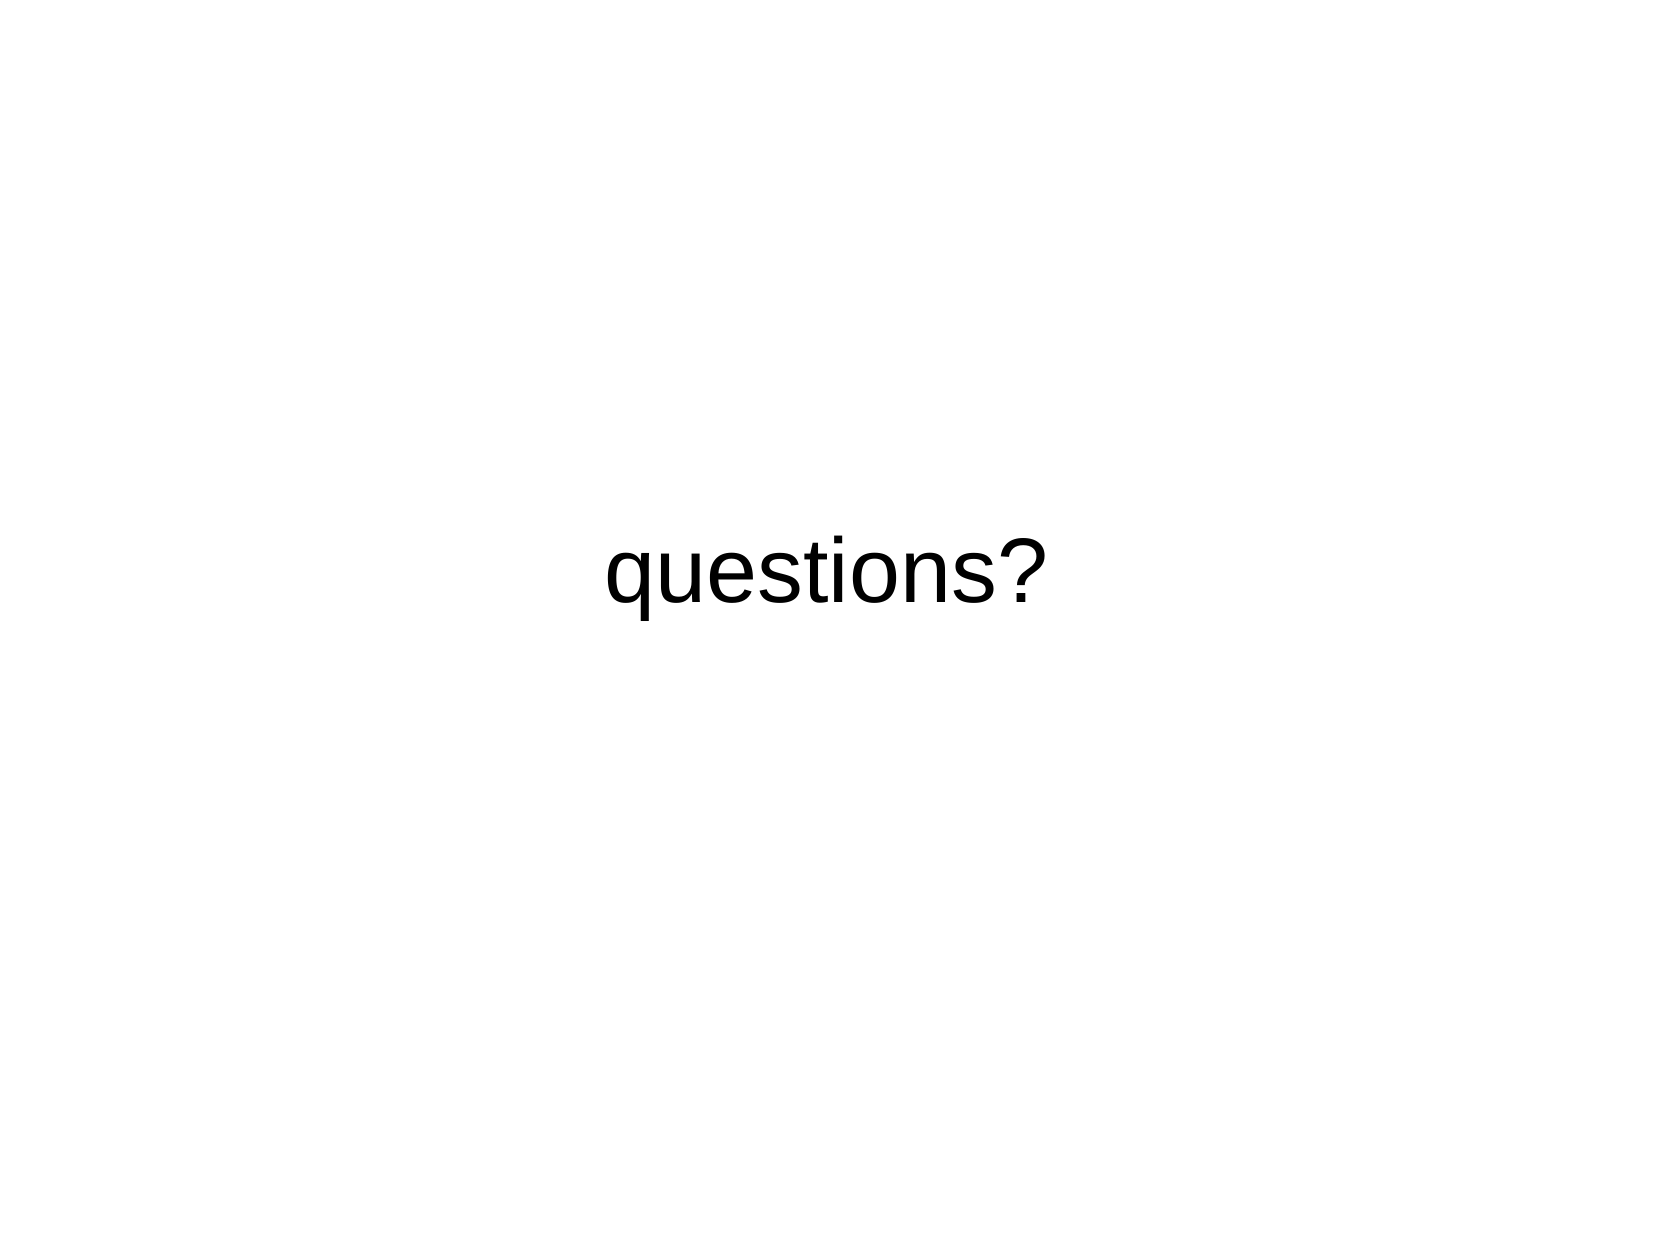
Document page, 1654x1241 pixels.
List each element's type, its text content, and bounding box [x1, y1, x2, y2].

title questions? [82, 256, 1571, 886]
